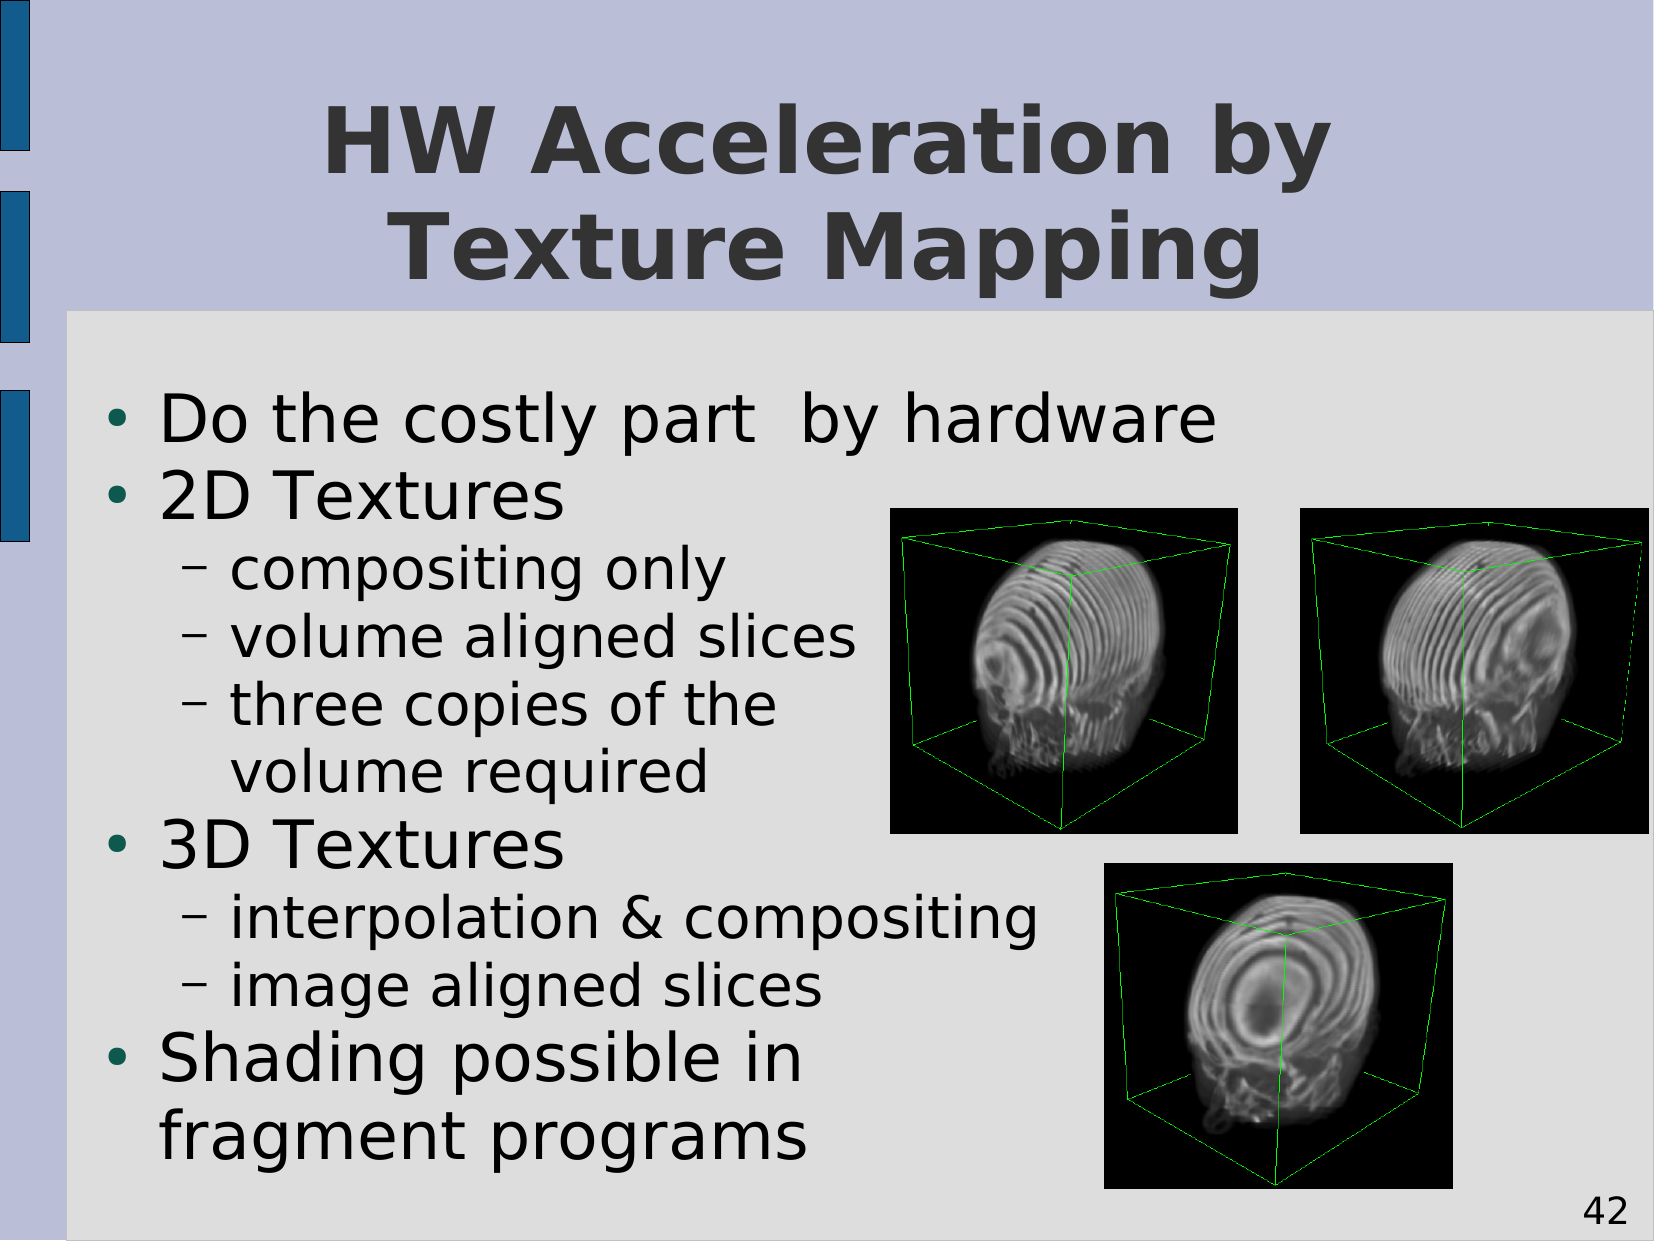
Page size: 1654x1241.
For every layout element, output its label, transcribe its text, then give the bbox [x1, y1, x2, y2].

picture [1300, 508, 1649, 834]
picture [1104, 863, 1453, 1189]
list Do the costly part by hardware 2D Textures compositing only volume aligned slices three copies of the volume required 3D Textures interpolation & compositing image aligned slices Shading possible in fragment programs [87, 380, 1316, 1227]
picture [890, 508, 1238, 834]
title HW Acceleration by Texture Mapping [121, 87, 1534, 302]
